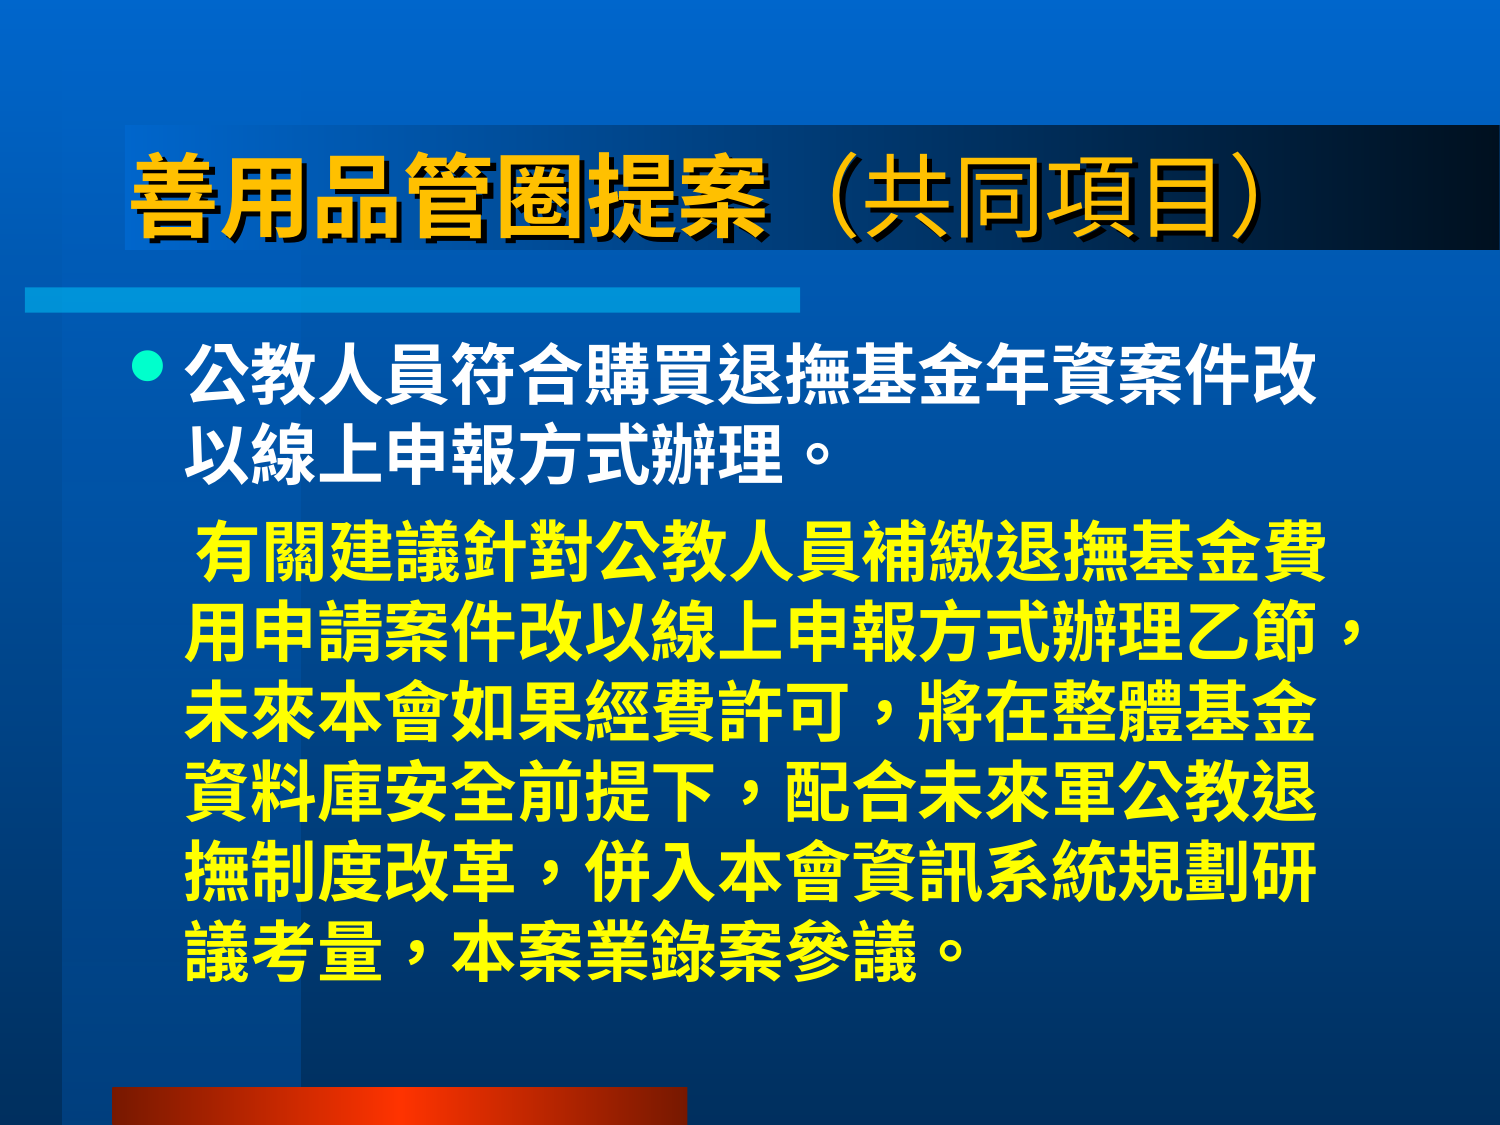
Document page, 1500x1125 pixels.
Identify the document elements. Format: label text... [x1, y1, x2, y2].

title 善用品管圈提案（共同項目） [112, 99, 1388, 288]
list 公教人員符合購買退撫基金年資案件改以線上申報方式辦理。 有關建議針對公教人員補繳退撫基金費用申請案件改以線上申報方式辦理乙節，未來本會如果經費許可，將在整體基金資料庫安全前提下，配合未來軍公教退撫制度改革，併入本會資訊系統規劃研議考量，本案業錄案參議。 [112, 324, 1388, 1071]
